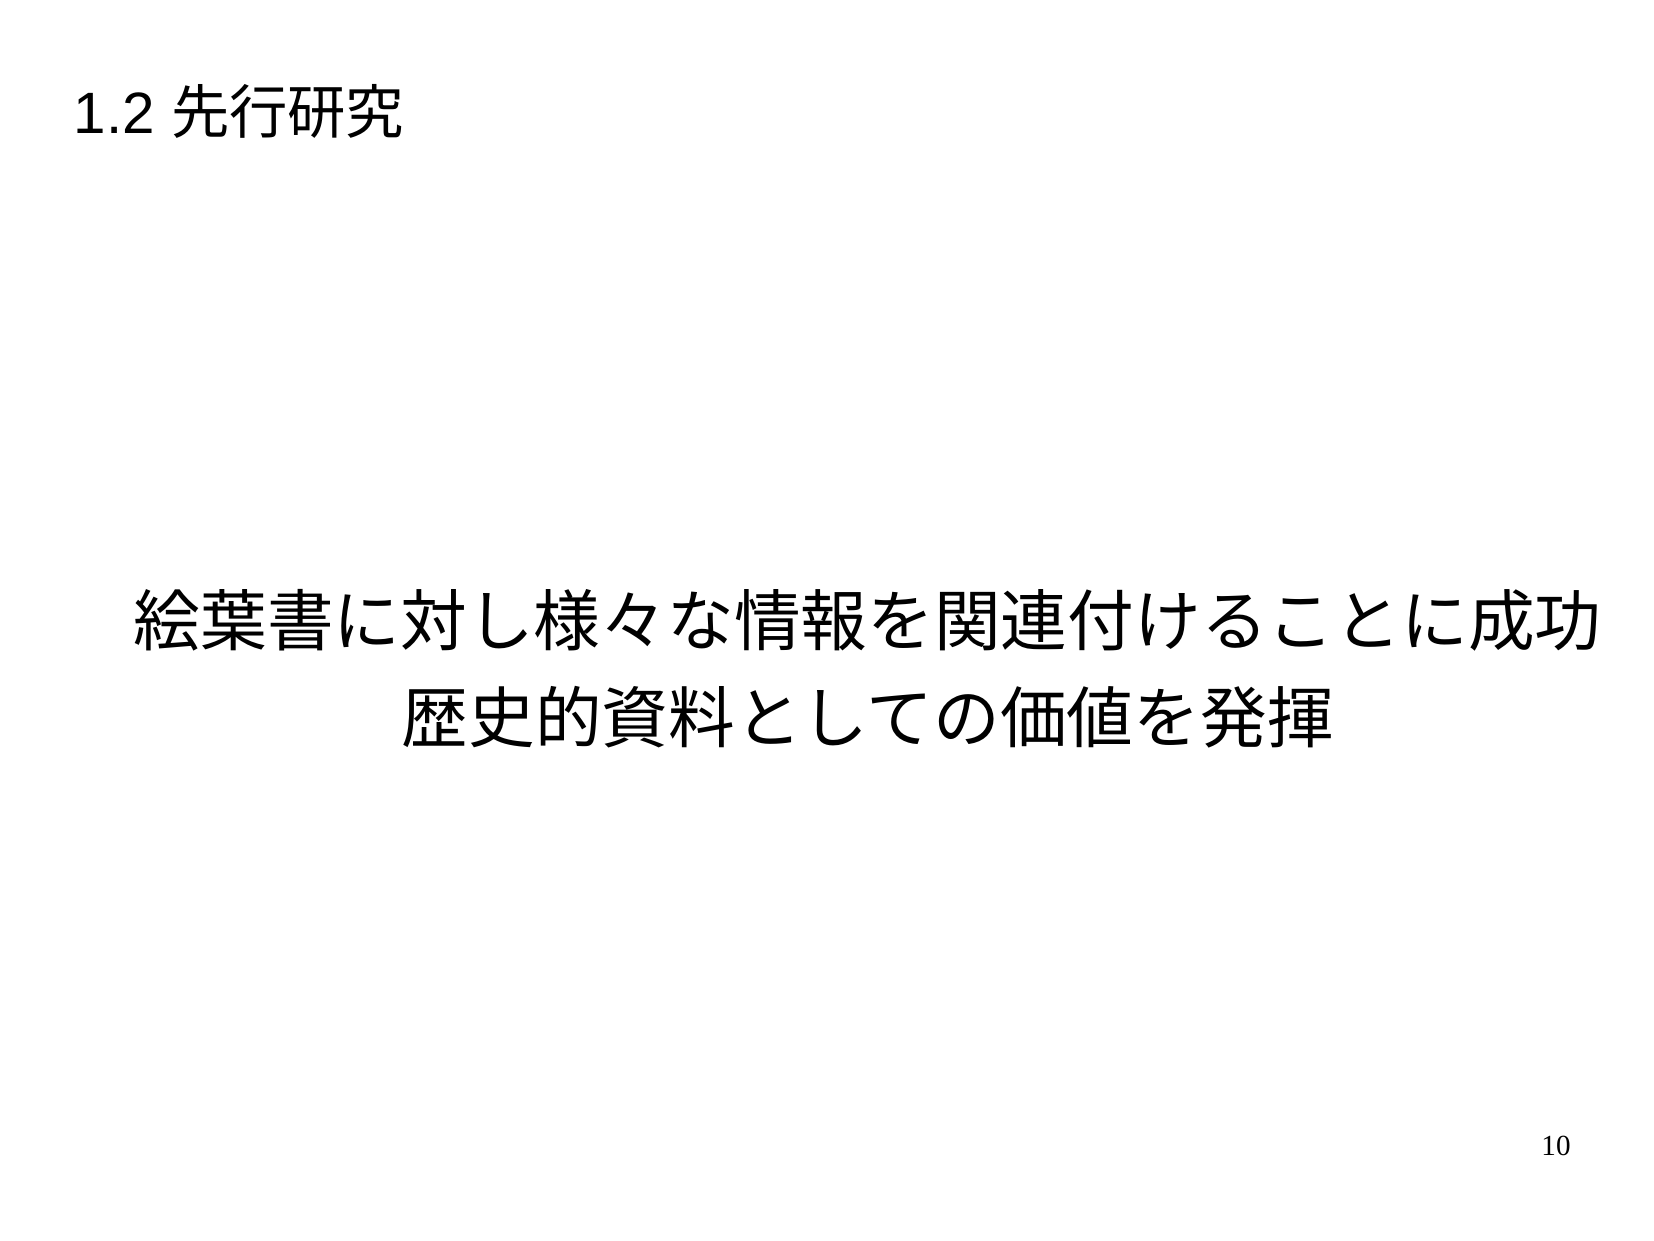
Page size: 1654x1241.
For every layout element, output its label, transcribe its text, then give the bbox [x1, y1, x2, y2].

text_box 1.2 先行研究 [59, 59, 443, 139]
text_box 絵葉書に対し様々な情報を関連付けることに成功 歴史的資料としての価値を発揮 [118, 561, 1535, 710]
